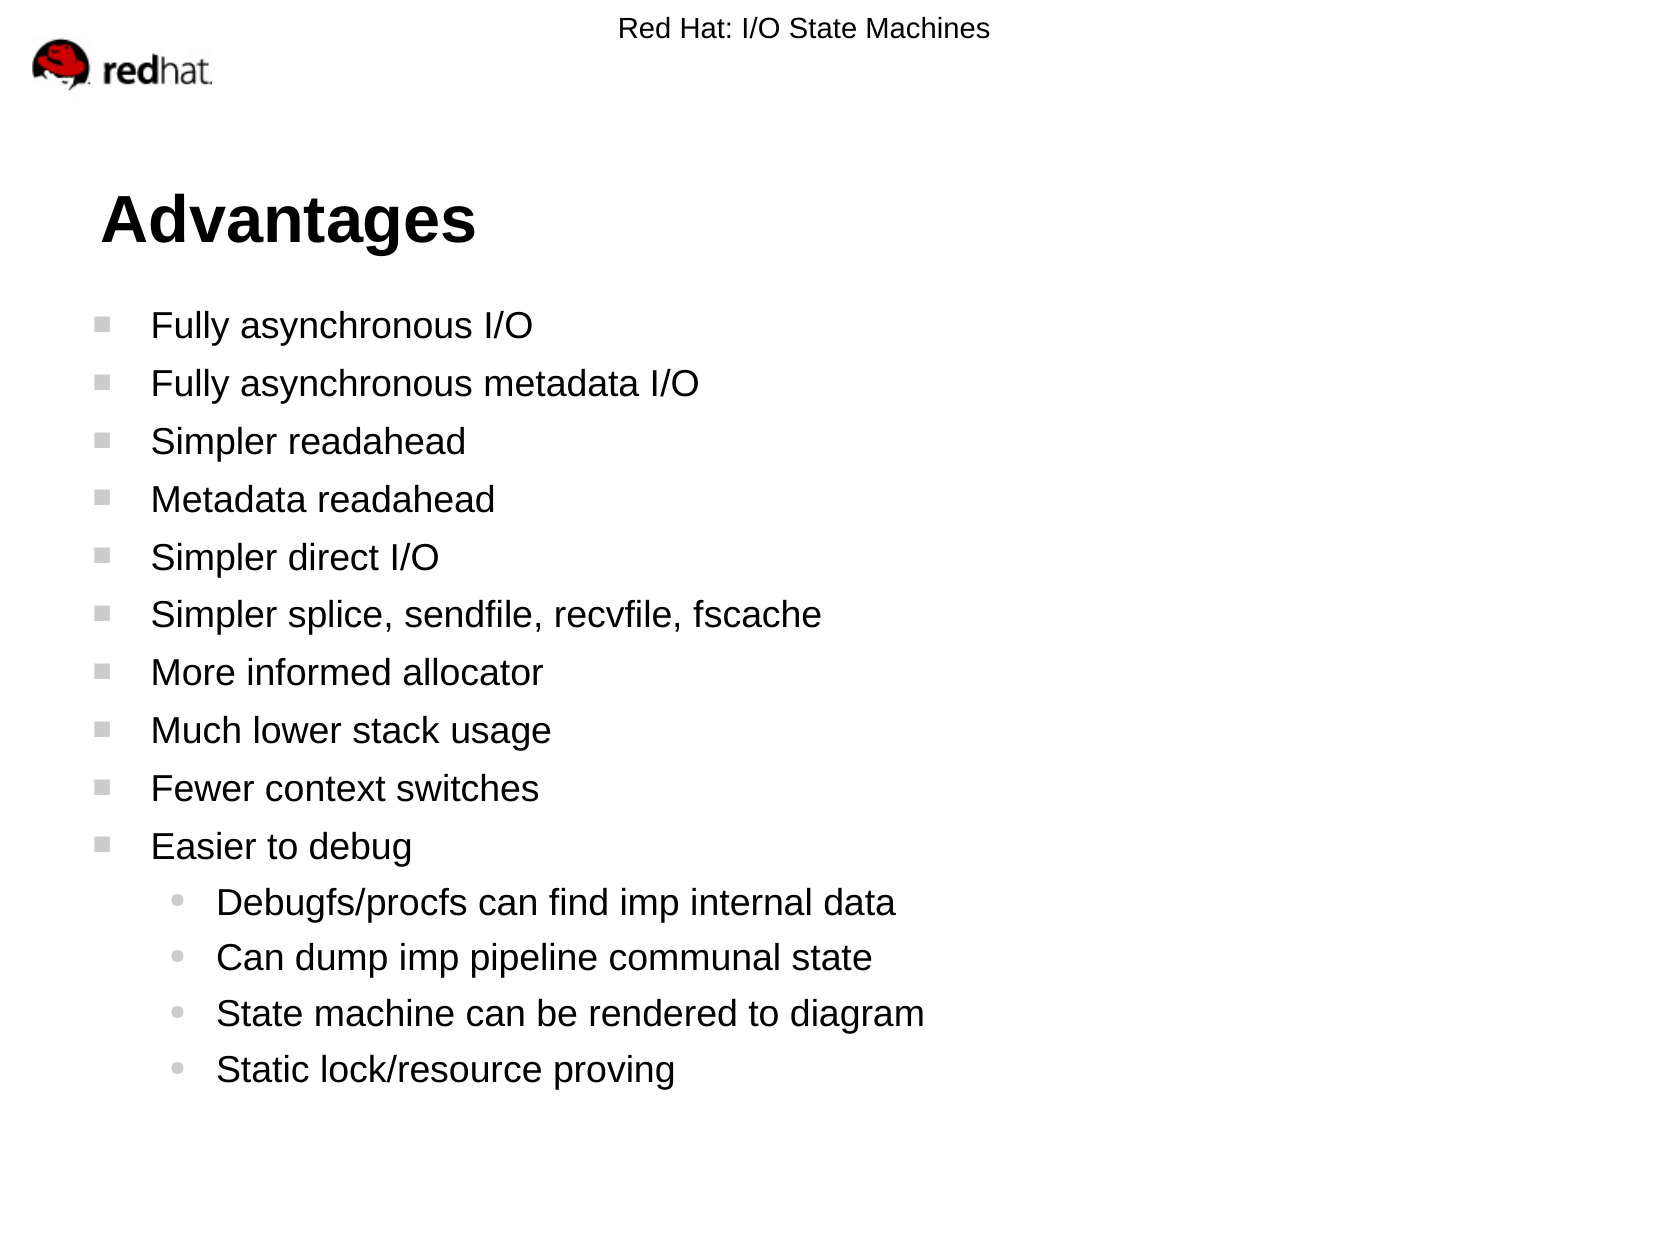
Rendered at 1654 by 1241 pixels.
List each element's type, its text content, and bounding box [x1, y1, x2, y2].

picture [31, 37, 212, 98]
title Advantages [100, 164, 1506, 275]
list Fully asynchronous I/O Fully asynchronous metadata I/O Simpler readahead Metadata readahead Simpler direct I/O Simpler splice, sendfile, recvfile, fscache More informed allocator Much lower stack usage Fewer context switches Easier to debug Debugfs/procfs can find imp internal data Can dump imp pipeline communal state State machine can be rendered to diagram Static lock/resource proving [94, 304, 1500, 1174]
